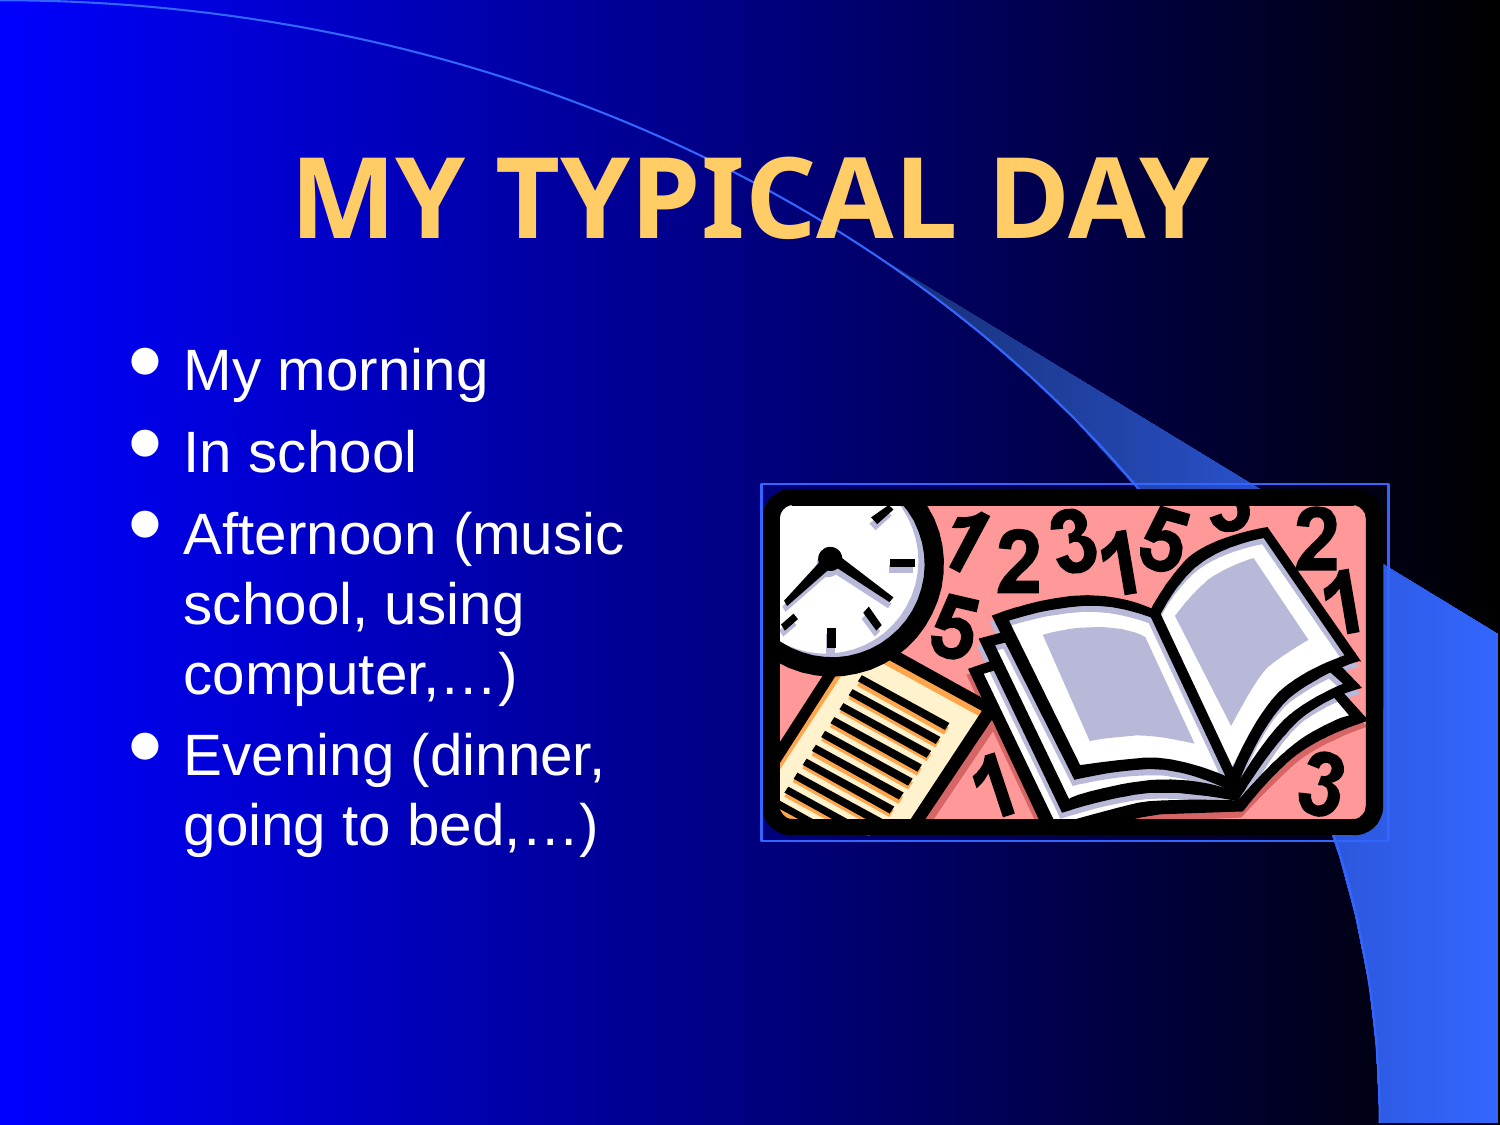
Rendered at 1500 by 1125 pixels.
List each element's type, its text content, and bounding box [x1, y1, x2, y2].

title MY TYPICAL DAY [112, 99, 1388, 288]
picture [762, 485, 1388, 840]
list My morning In school Afternoon (music school, using computer,…) Evening (dinner, going to bed,…) [112, 324, 738, 1000]
